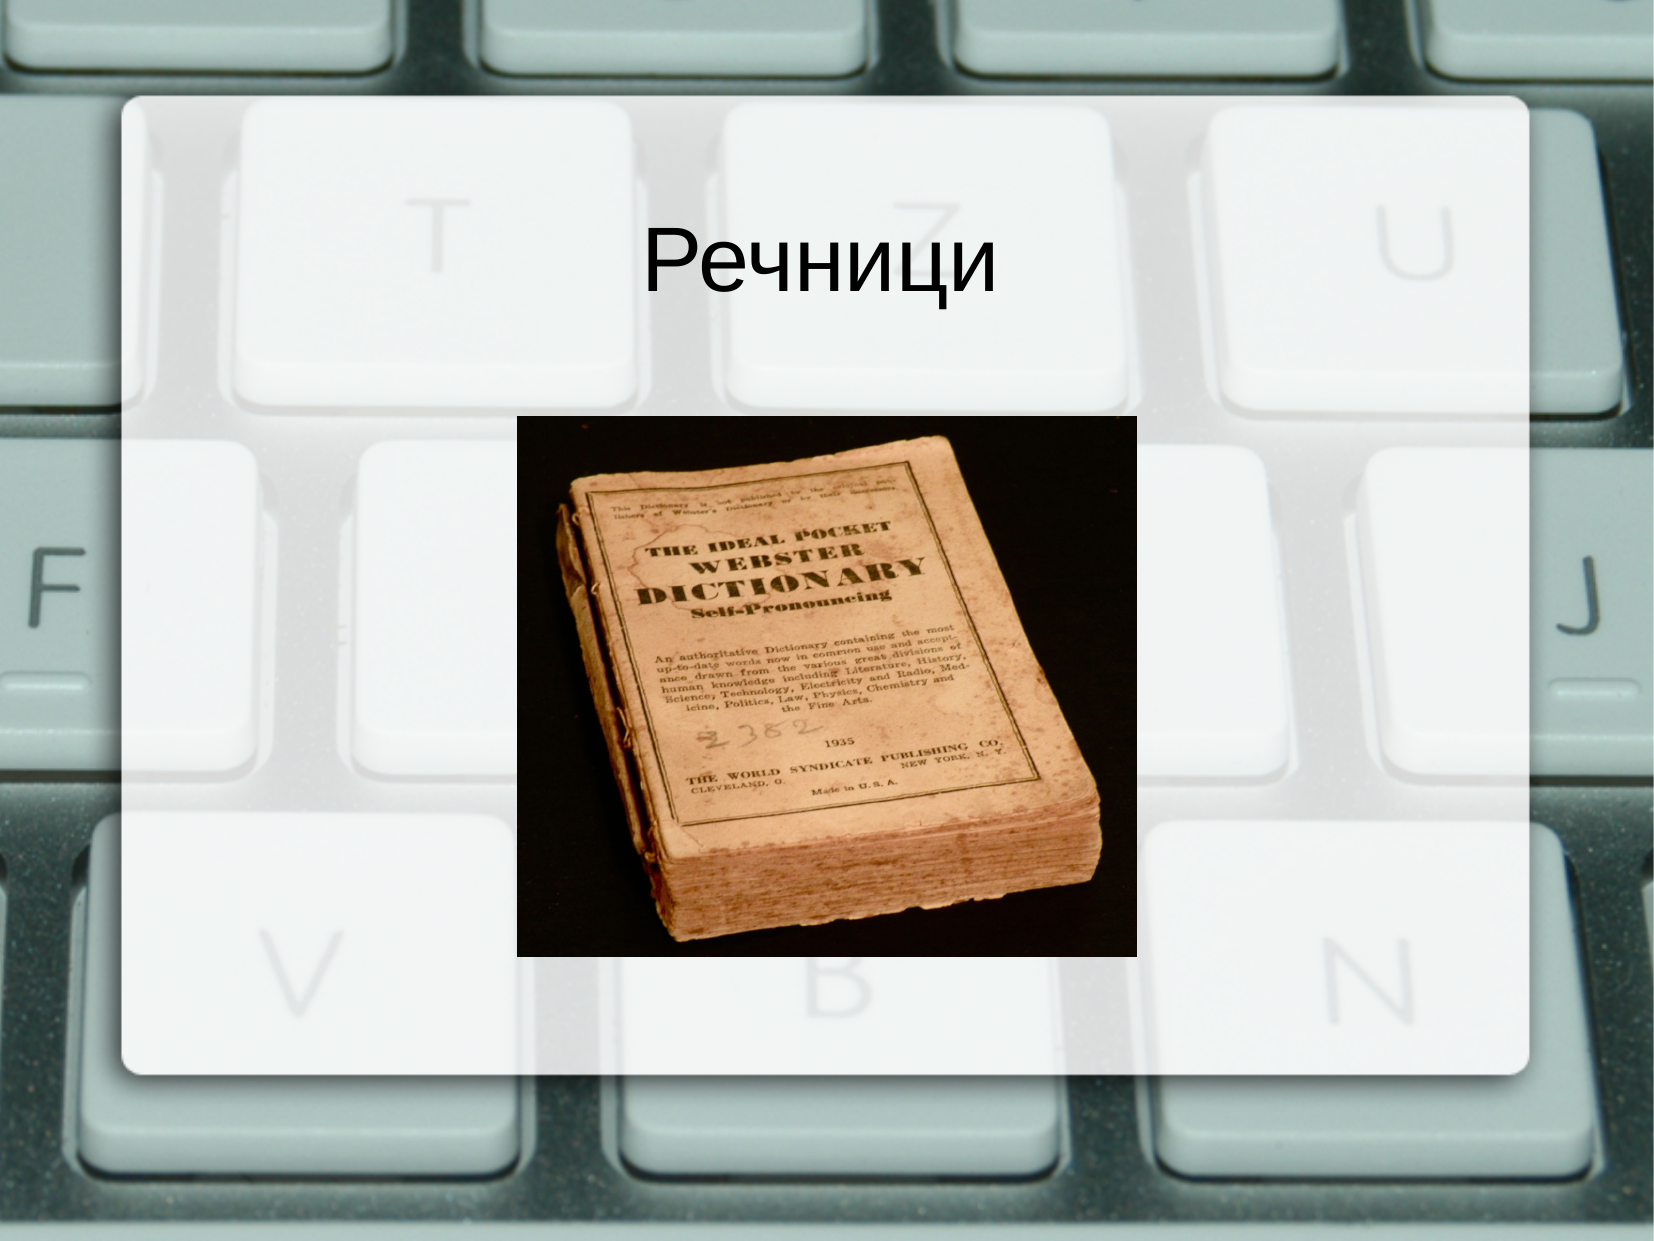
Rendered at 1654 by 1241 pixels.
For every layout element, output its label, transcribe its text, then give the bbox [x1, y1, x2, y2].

subtitle Речници [135, 117, 1506, 402]
picture [0, 0, 1654, 1241]
